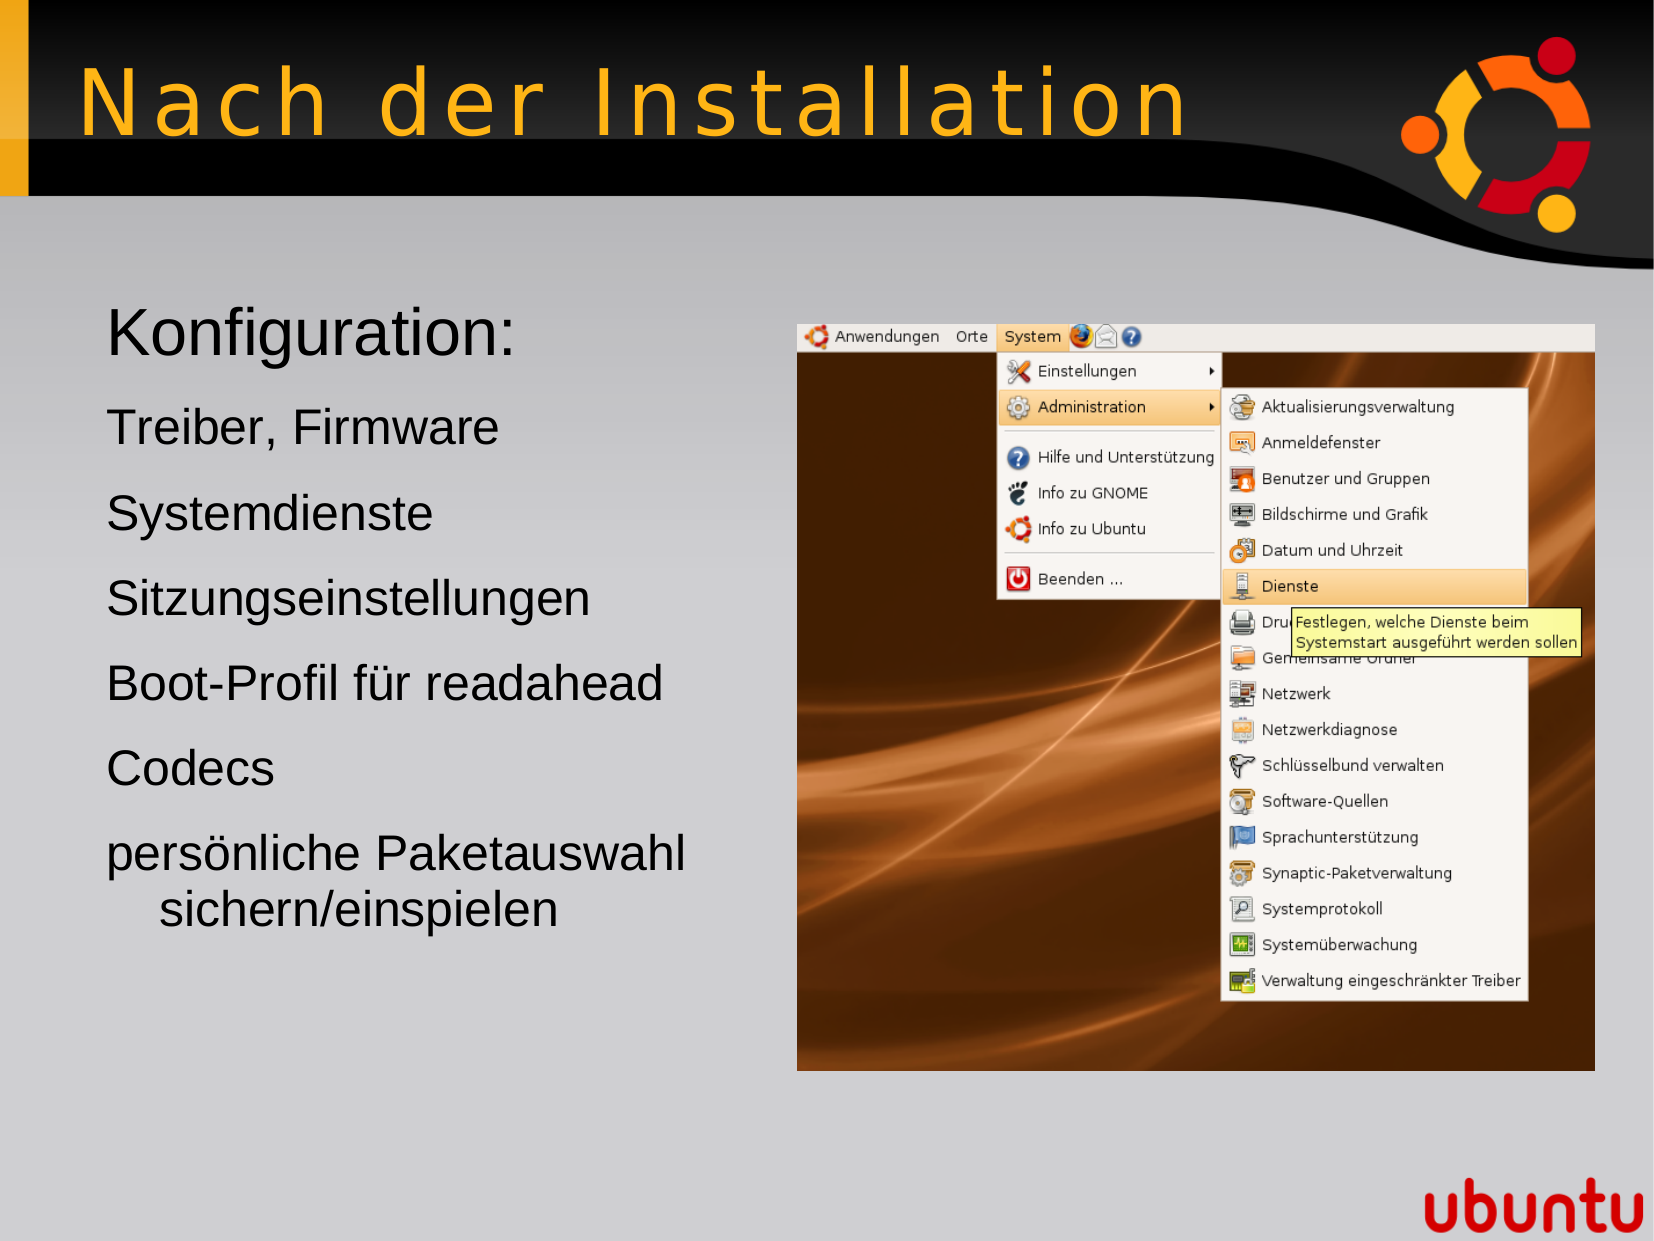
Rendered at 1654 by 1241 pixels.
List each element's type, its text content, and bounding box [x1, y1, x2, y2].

picture [0, 0, 1654, 1241]
list Konfiguration: Treiber, Firmware Systemdienste Sitzungseinstellungen Boot-Profil für readahead Codecs persönliche Paketauswahl sichern/einspielen [88, 295, 815, 1092]
title Nach der Installation [76, 0, 1300, 207]
